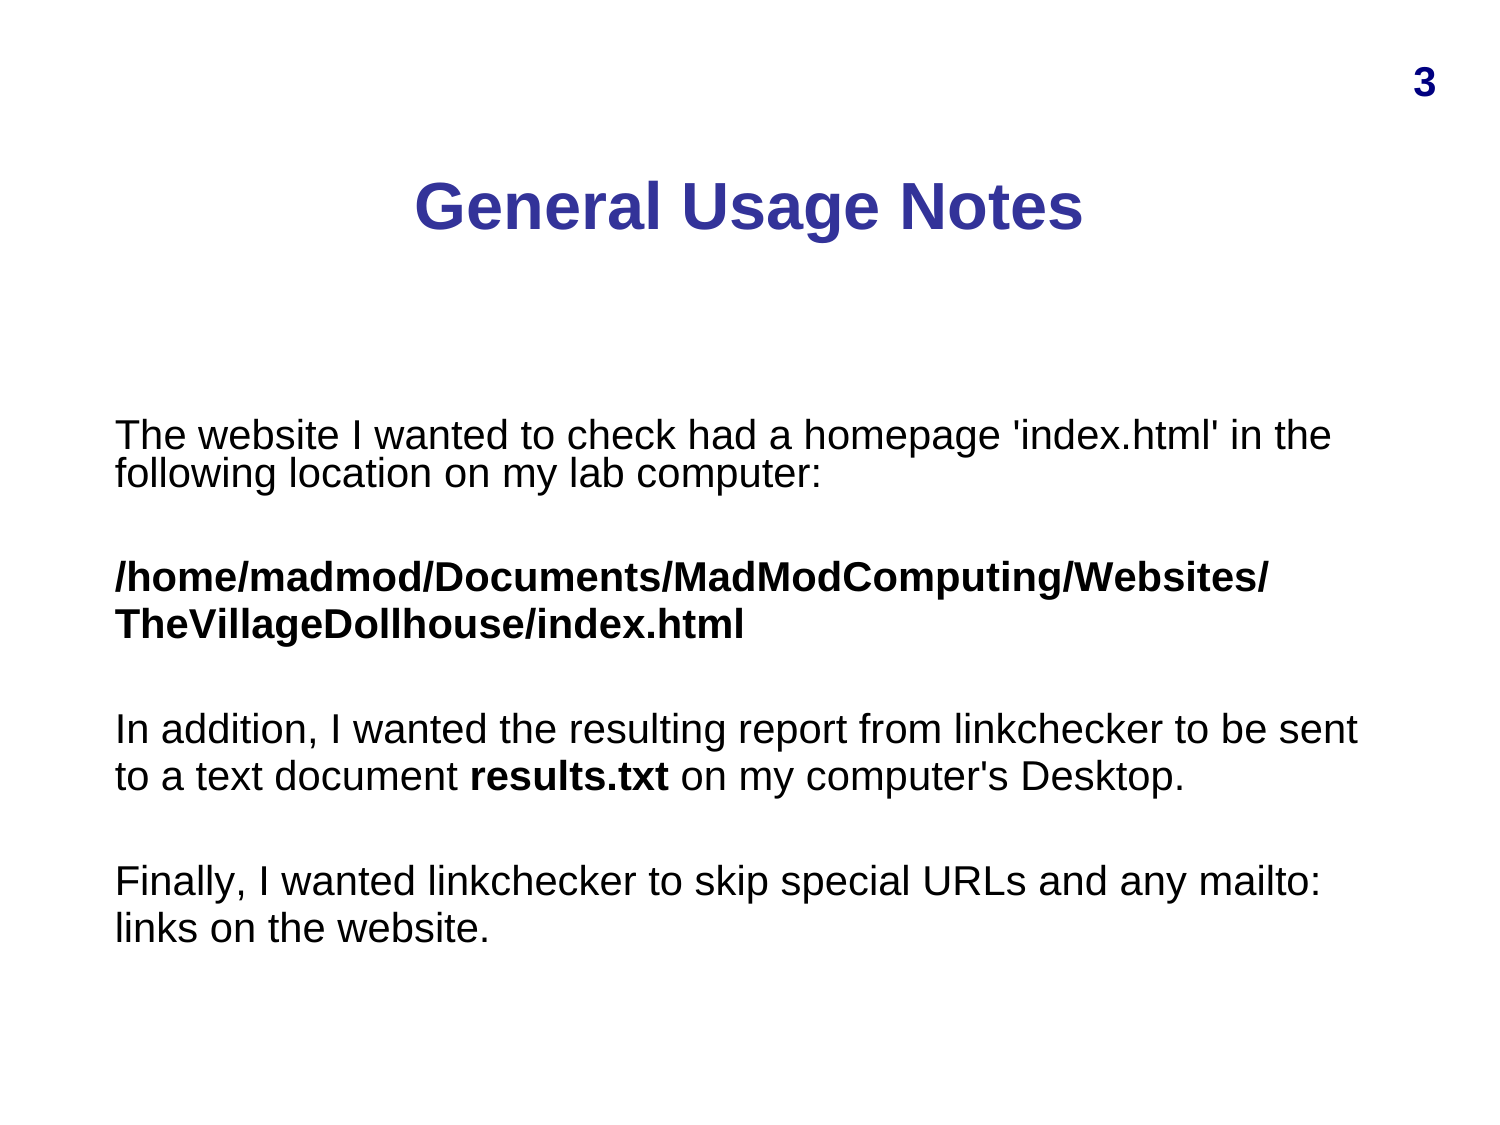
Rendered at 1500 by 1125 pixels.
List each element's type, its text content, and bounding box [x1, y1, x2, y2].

text_box 3 [1387, 47, 1463, 113]
title General Usage Notes [75, 149, 1426, 263]
list The website I wanted to check had a homepage 'index.html' in the following location on my lab computer: /home/madmod/Documents/MadModComputing/Websites/ TheVillageDollhouse/index.html In addition, I wanted the resulting report from linkchecker to be sent to a text document results.txt on my computer's Desktop. Finally, I wanted linkchecker to skip special URLs and any mailto: links on the website. [37, 412, 1463, 1023]
